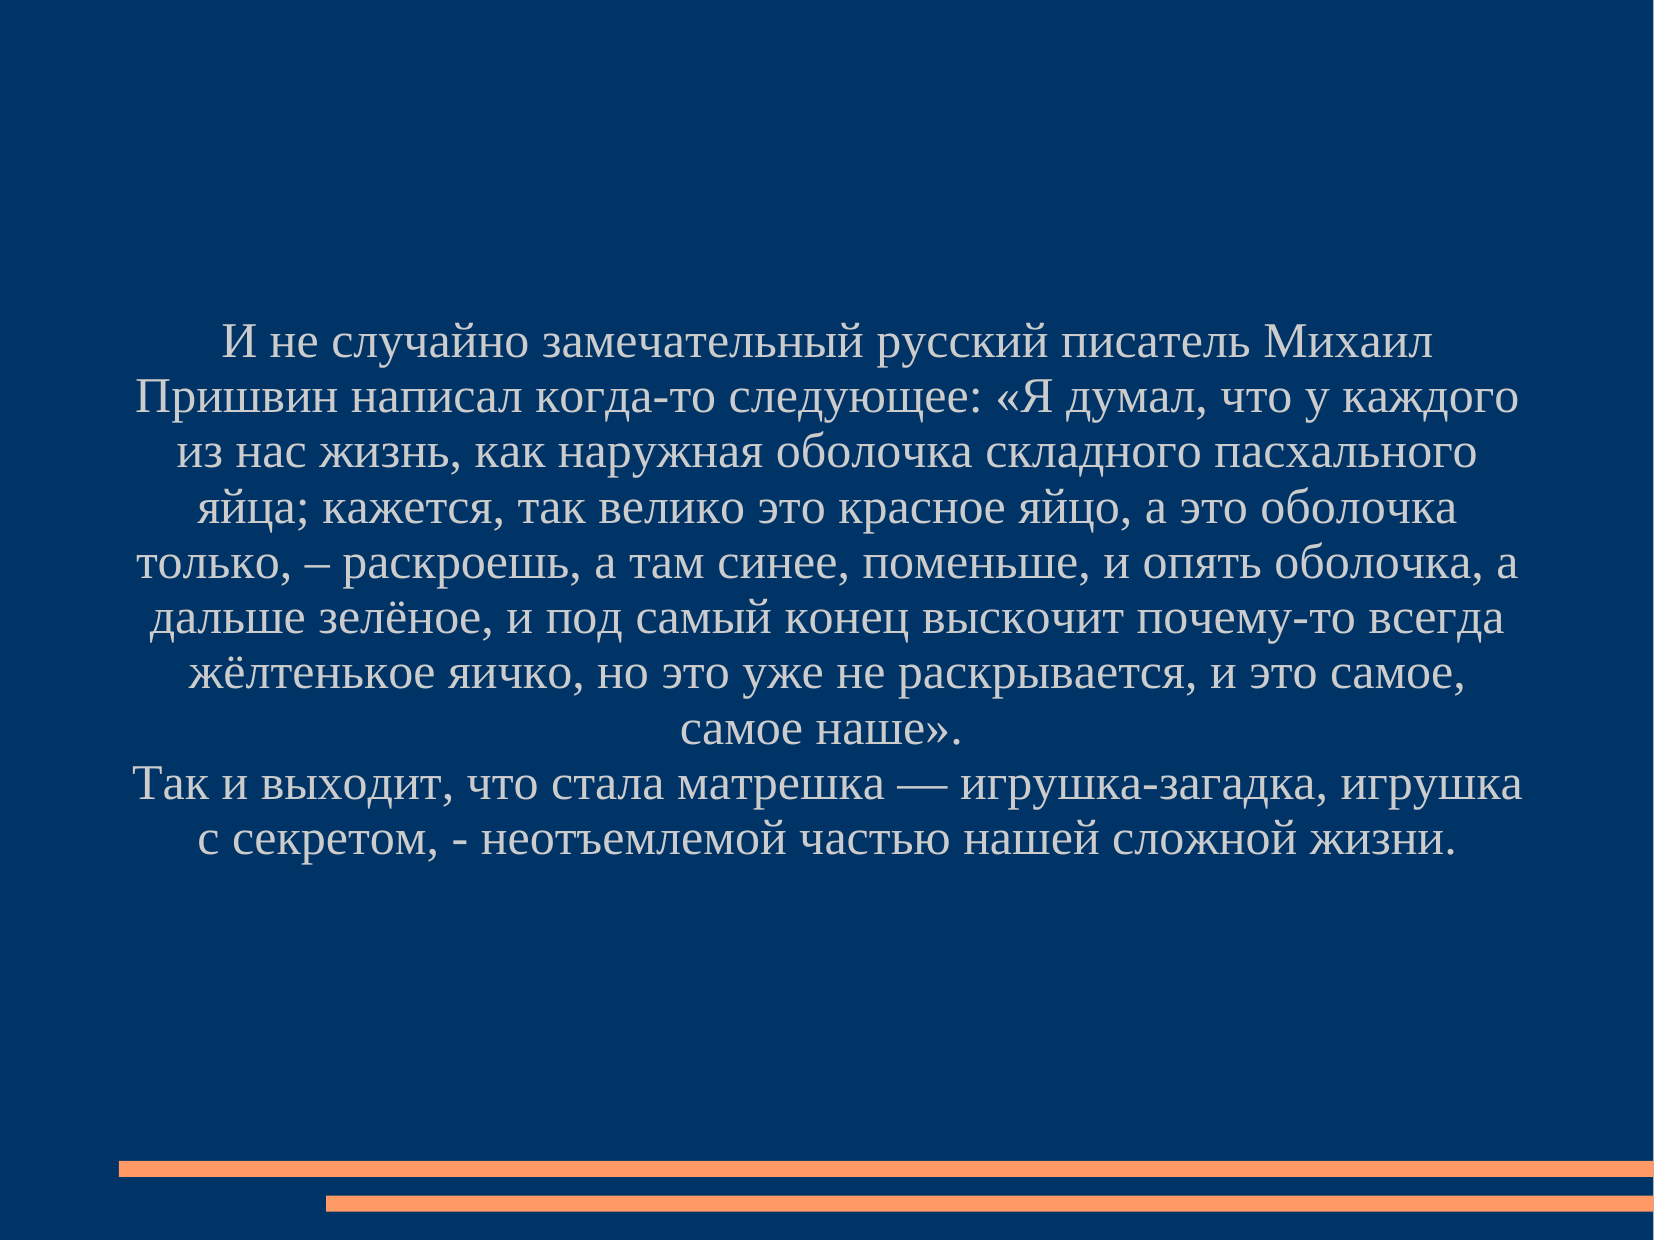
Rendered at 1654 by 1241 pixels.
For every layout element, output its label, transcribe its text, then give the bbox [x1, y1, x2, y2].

subtitle И не случайно замечательный русский писатель Михаил Пришвин написал когда-то следующее: «Я думал, что у каждого из нас жизнь, как наружная оболочка складного пасхального яйца; кажется, так велико это красное яйцо, а это оболочка только, – раскроешь, а там синее, поменьше, и опять оболочка, а дальше зелёное, и под самый конец выскочит почему-то всегда жёлтенькое яичко, но это уже не раскрывается, и это самое, самое наше». Так и выходит, что стала матрешка — игрушка-загадка, игрушка с секретом, - неотъемлемой частью нашей сложной жизни. [121, 46, 1534, 1132]
